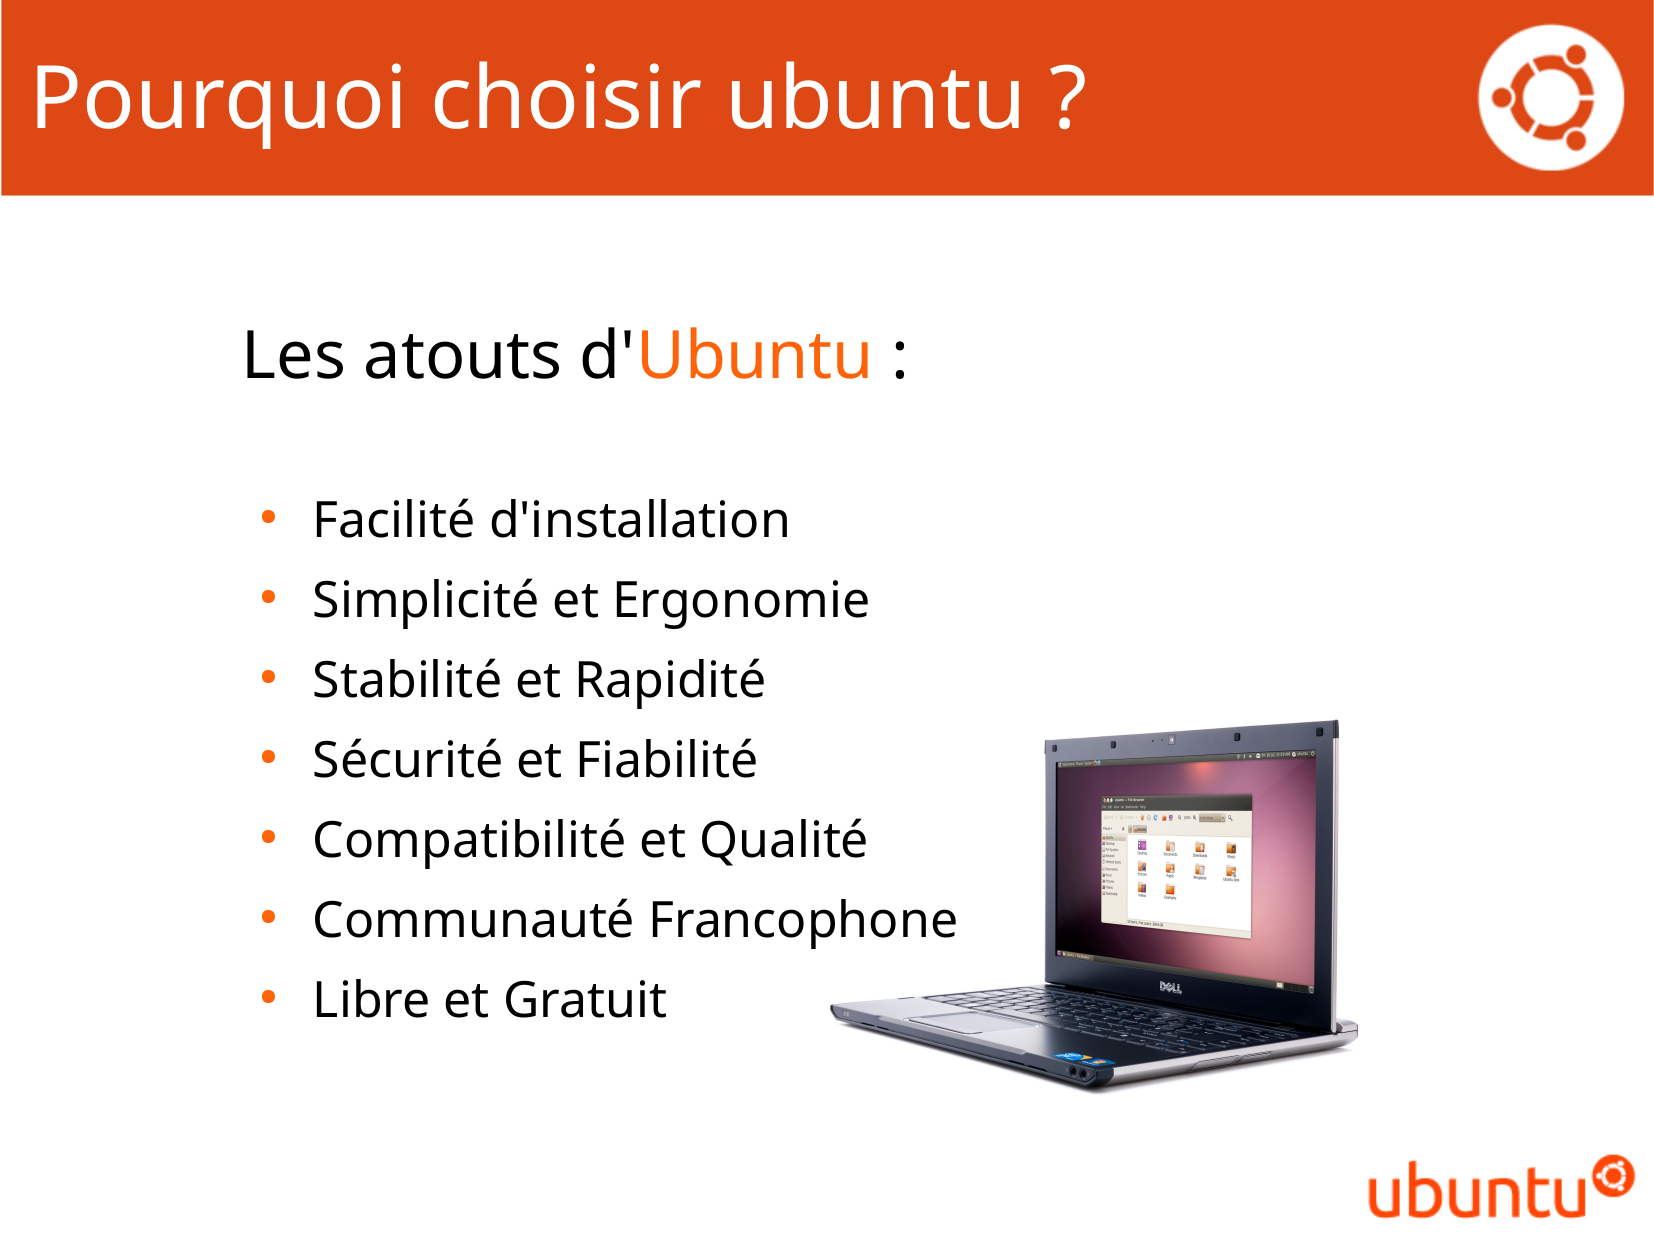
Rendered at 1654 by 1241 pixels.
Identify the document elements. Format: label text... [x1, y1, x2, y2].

title Pourquoi choisir ubuntu ? [29, 11, 1459, 178]
picture [0, 0, 1654, 1241]
text_box Les atouts d'Ubuntu : Facilité d'installation Simplicité et Ergonomie Stabilité et Rapidité Sécurité et Fiabilité Compatibilité et Qualité Communauté Francophone Libre et Gratuit [227, 299, 1185, 926]
